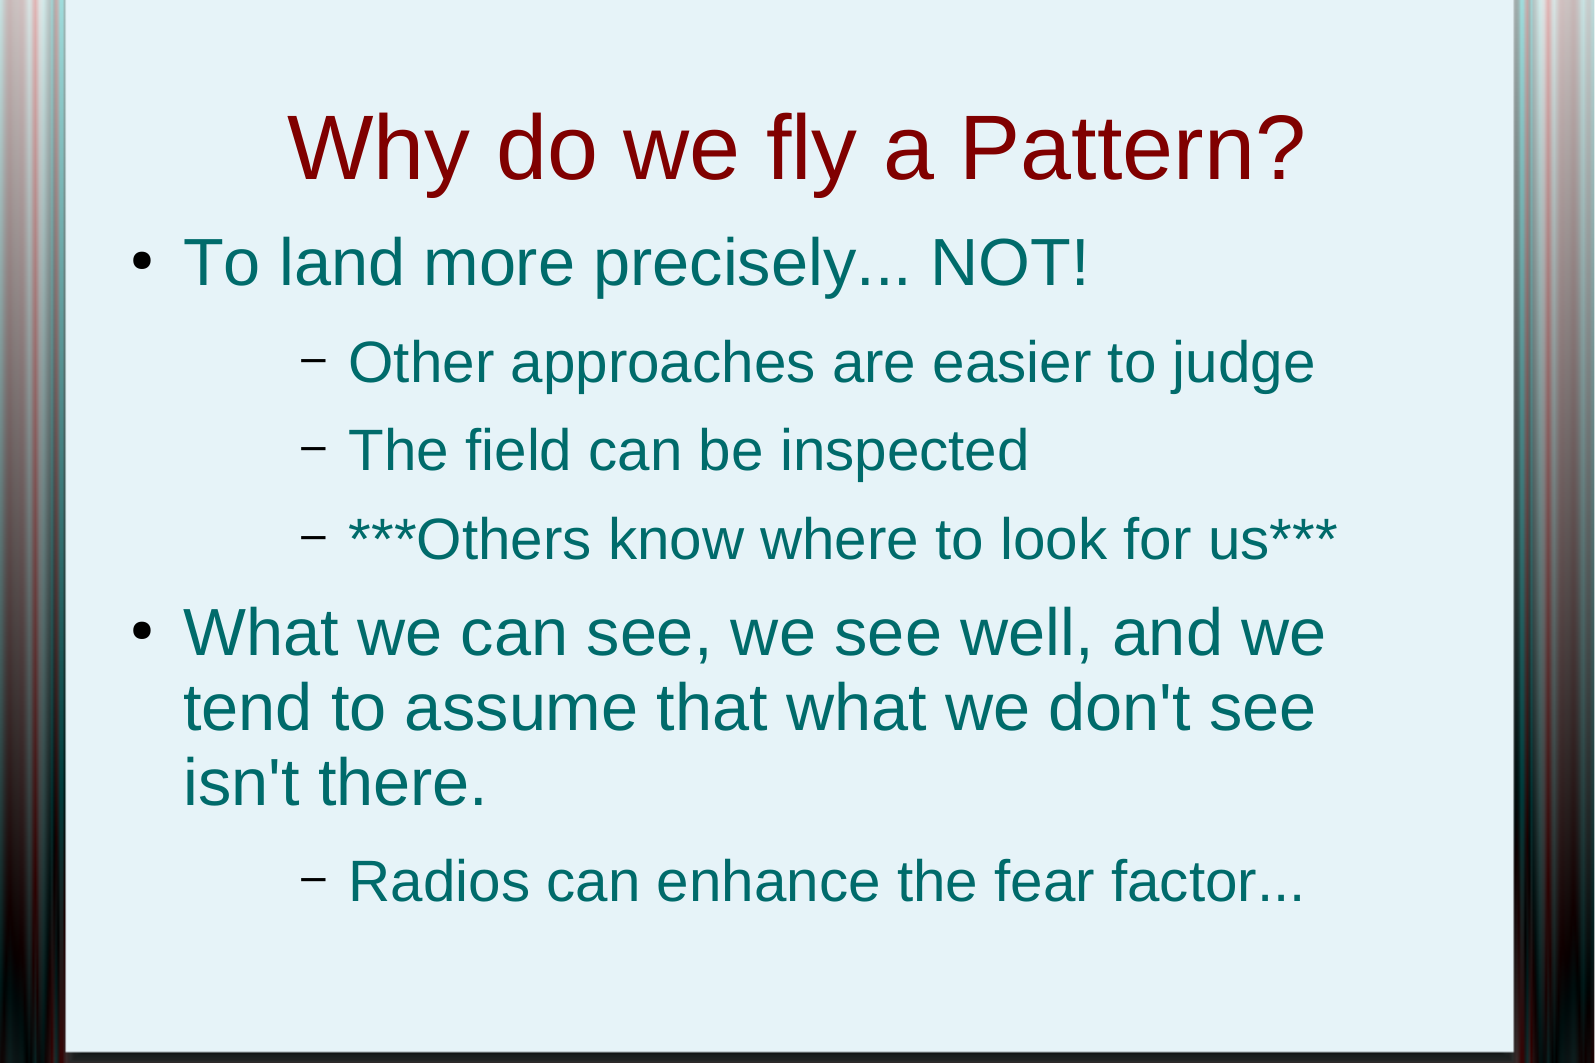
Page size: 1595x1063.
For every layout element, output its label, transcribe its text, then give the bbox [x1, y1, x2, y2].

picture [0, 0, 1595, 1063]
list To land more precisely... NOT! Other approaches are easier to judge The field can be inspected ***Others know where to look for us*** What we can see, we see well, and we tend to assume that what we don't see isn't there. Radios can enhance the fear factor... [112, 225, 1453, 915]
title Why do we fly a Pattern? [113, 83, 1481, 213]
